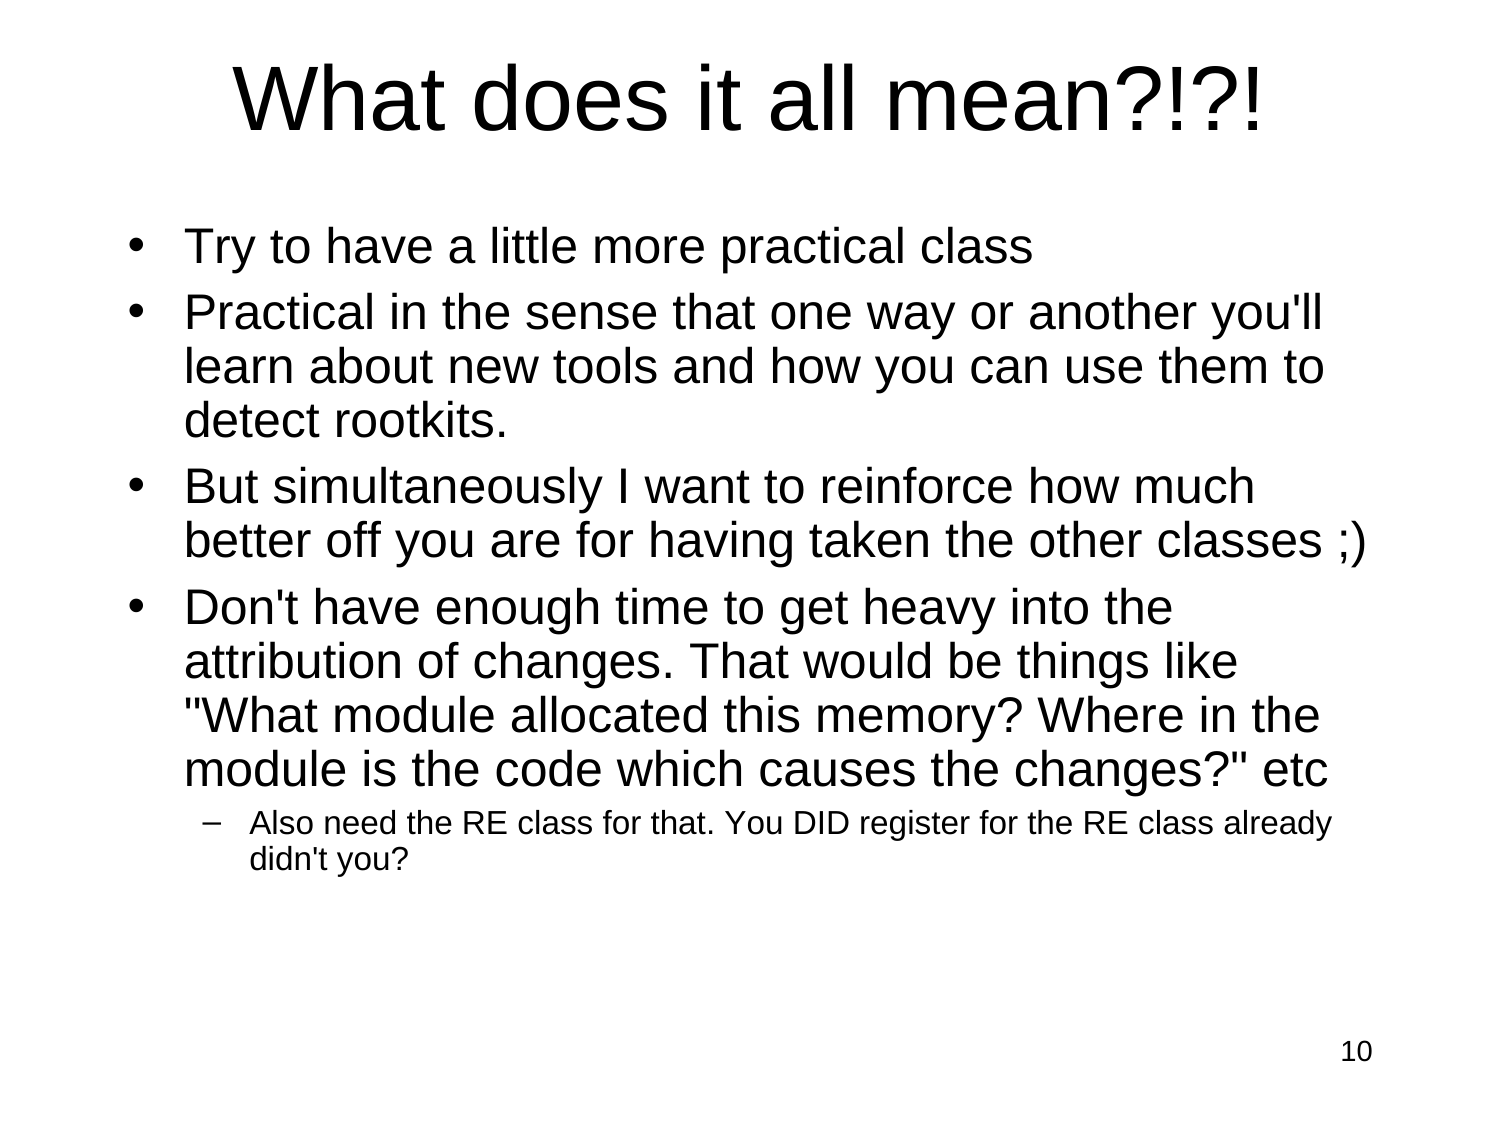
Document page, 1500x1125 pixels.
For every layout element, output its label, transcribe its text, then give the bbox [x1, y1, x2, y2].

title What does it all mean?!?! [0, 0, 1500, 188]
text_box <number> [1074, 1025, 1388, 1101]
list Try to have a little more practical class Practical in the sense that one way or another you'll learn about new tools and how you can use them to detect rootkits. But simultaneously I want to reinforce how much better off you are for having taken the other classes ;) Don't have enough time to get heavy into the attribution of changes. That would be things like "What module allocated this memory? Where in the module is the code which causes the changes?" etc Also need the RE class for that. You DID register for the RE class already didn't you? [112, 212, 1388, 1000]
